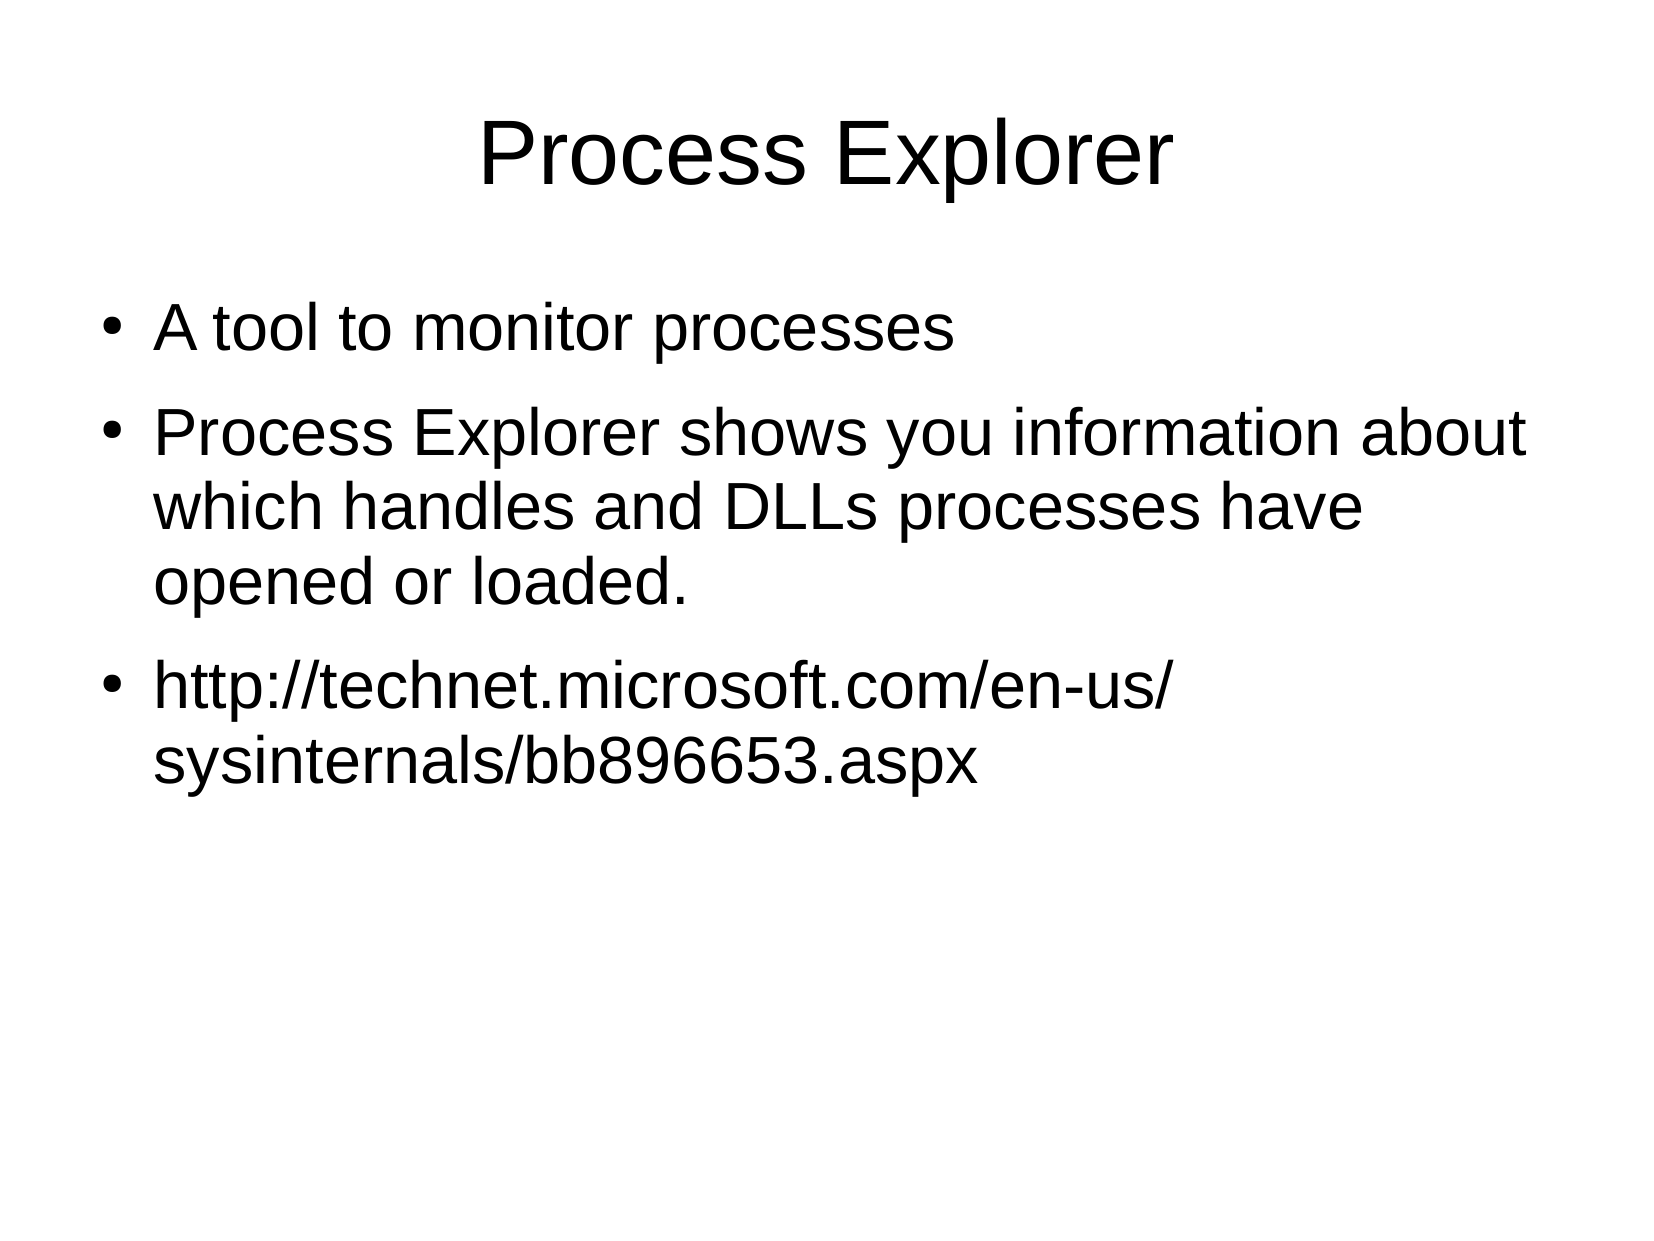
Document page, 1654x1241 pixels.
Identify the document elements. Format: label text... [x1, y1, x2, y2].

title Process Explorer [82, 56, 1571, 250]
list A tool to monitor processes Process Explorer shows you information about which handles and DLLs processes have opened or loaded. http://technet.microsoft.com/en-us/sysinternals/bb896653.aspx [82, 290, 1571, 1109]
